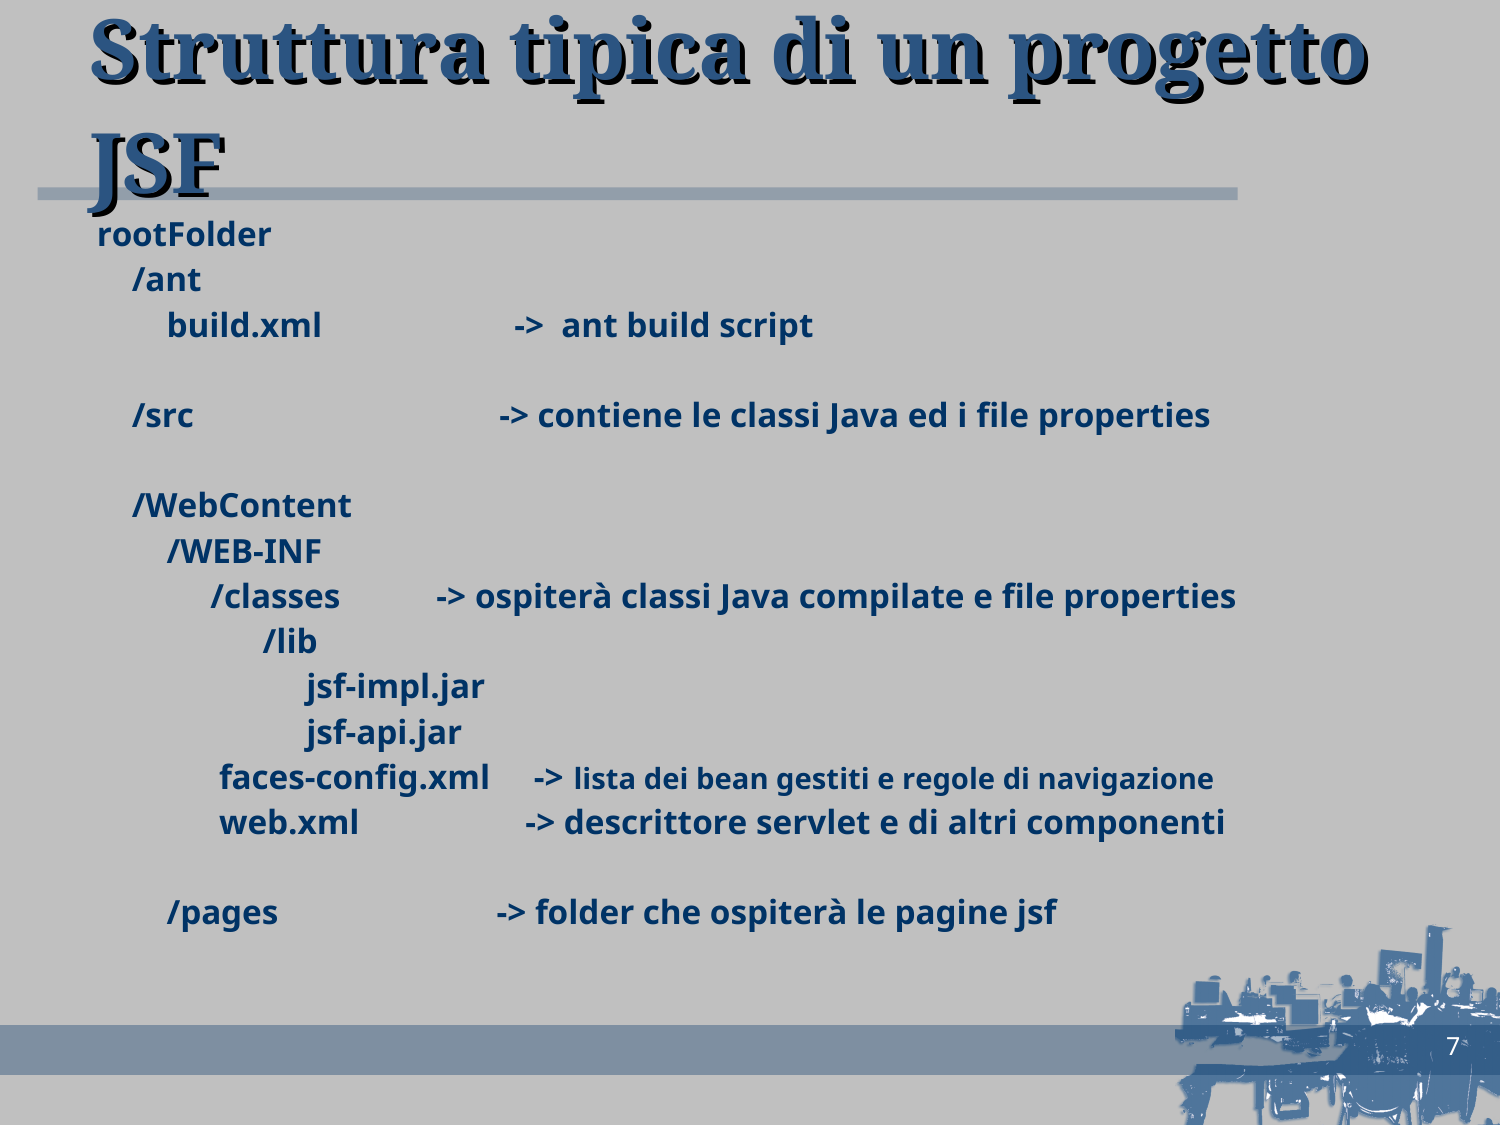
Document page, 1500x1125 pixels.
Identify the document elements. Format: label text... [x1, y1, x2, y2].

title Struttura tipica di un progetto JSF [75, 35, 1426, 174]
text_box rootFolder /ant build.xml -> ant build script /src -> contiene le classi Java ed i file properties /WebContent /WEB-INF /classes -> ospiterà classi Java compilate e file properties /lib jsf-impl.jar jsf-api.jar faces-config.xml -> lista dei bean gestiti e regole di navigazione web.xml -> descrittore servlet e di altri componenti /pages -> folder che ospiterà le pagine jsf [82, 203, 1477, 943]
